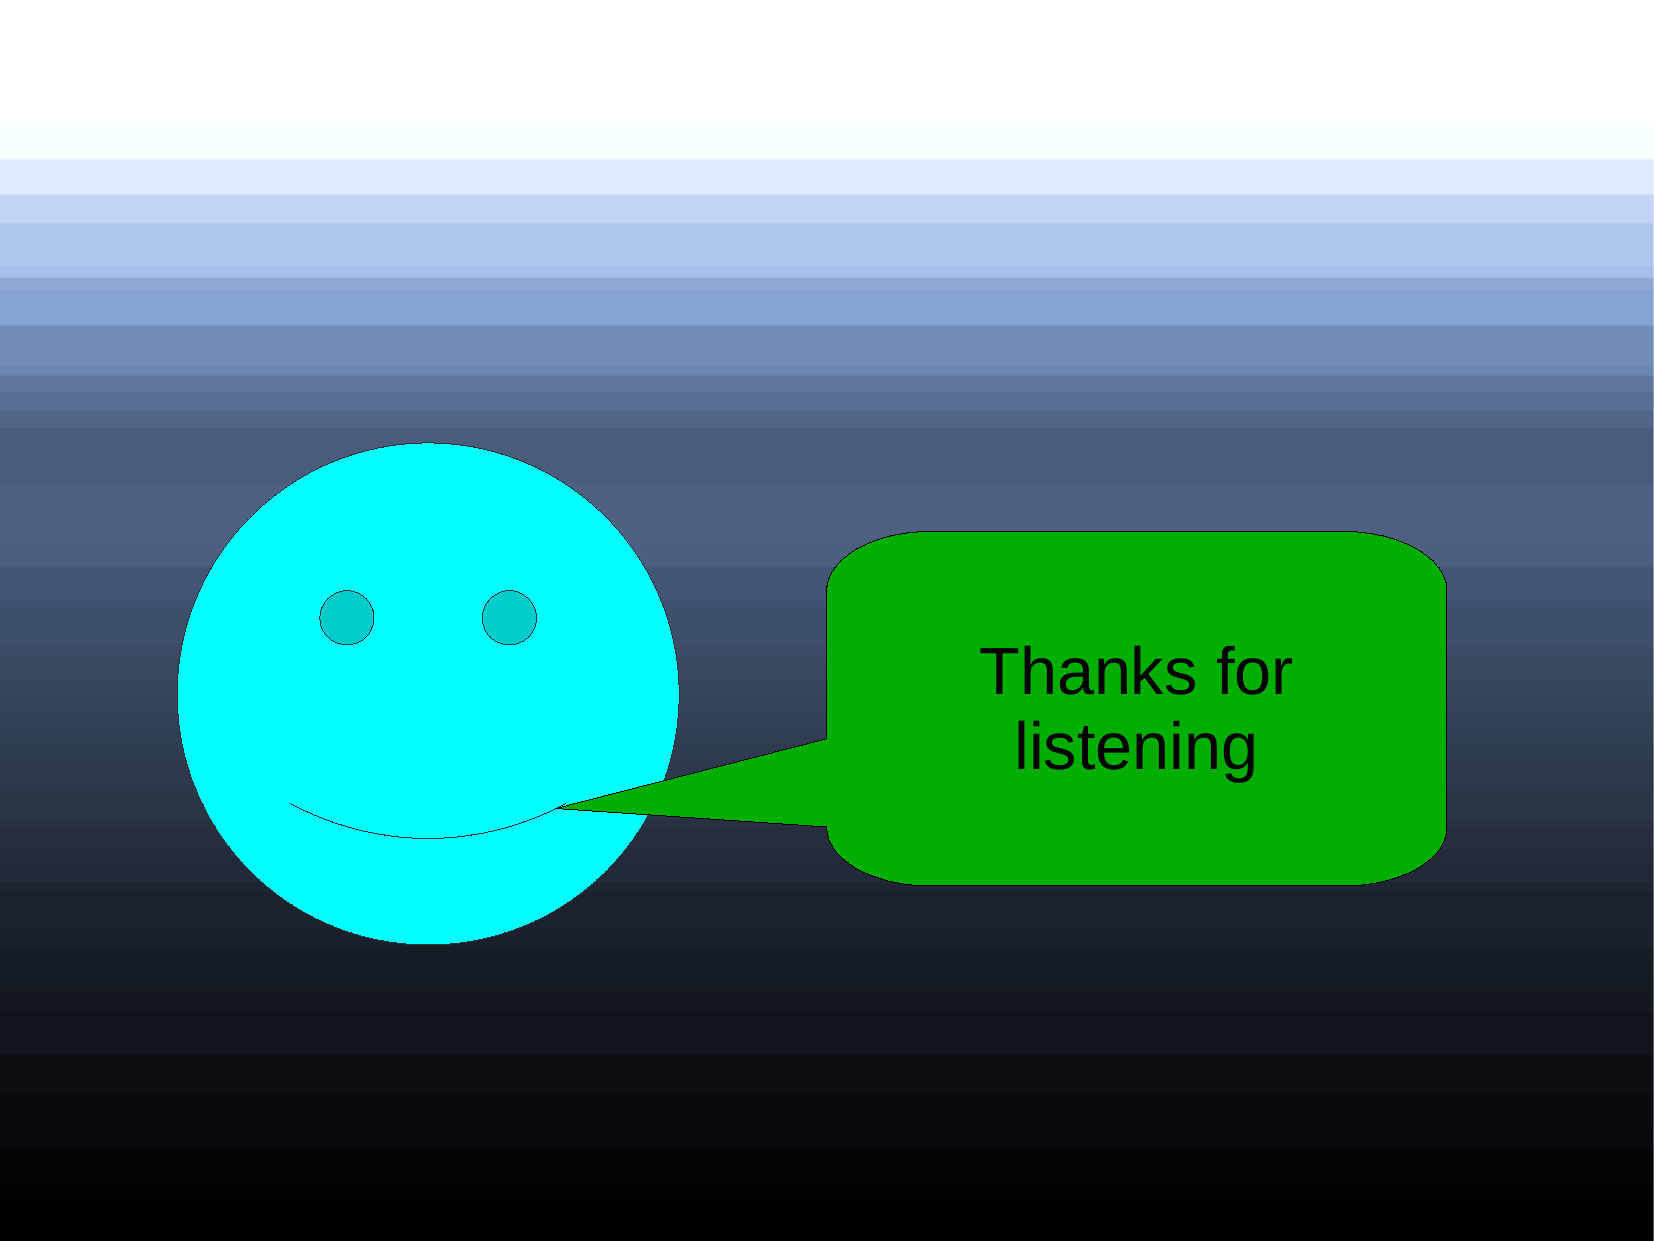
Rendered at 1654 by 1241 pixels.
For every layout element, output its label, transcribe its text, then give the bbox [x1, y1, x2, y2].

text_box [177, 442, 680, 945]
picture [0, 0, 1654, 1241]
text_box Thanks for listening [555, 531, 1447, 886]
